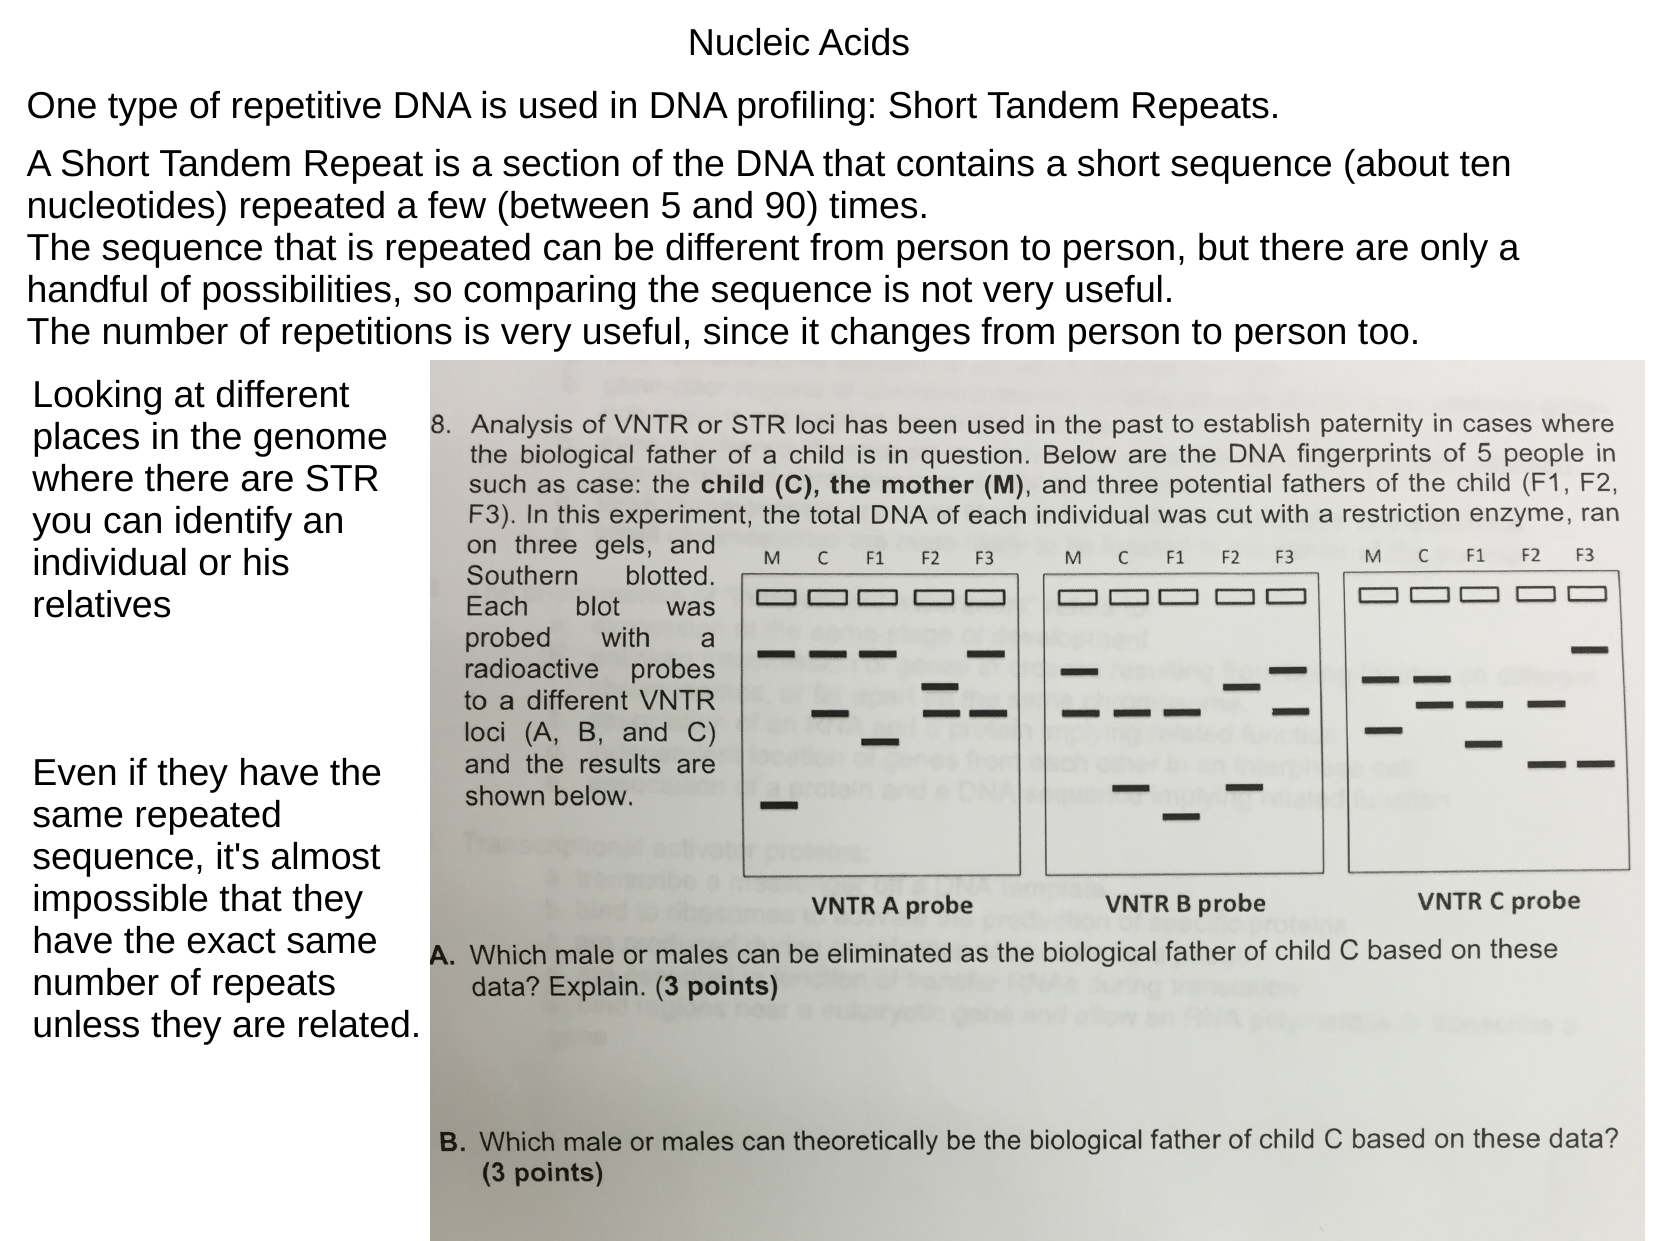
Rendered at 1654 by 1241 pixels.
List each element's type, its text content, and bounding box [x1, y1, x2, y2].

text_box One type of repetitive DNA is used in DNA profiling: Short Tandem Repeats. [11, 76, 1607, 176]
text_box A Short Tandem Repeat is a section of the DNA that contains a short sequence (about ten nucleotides) repeated a few (between 5 and 90) times. The sequence that is repeated can be different from person to person, but there are only a handful of possibilities, so comparing the sequence is not very useful. The number of repetitions is very useful, since it changes from person to person too. [11, 135, 1595, 361]
text_box Even if they have the same repeated sequence, it's almost impossible that they have the exact same number of repeats unless they are related. [17, 744, 430, 1053]
picture [430, 360, 1645, 1241]
text_box Looking at different places in the genome where there are STR you can identify an individual or his relatives [17, 366, 430, 633]
text_box Nucleic Acids [673, 14, 1654, 71]
